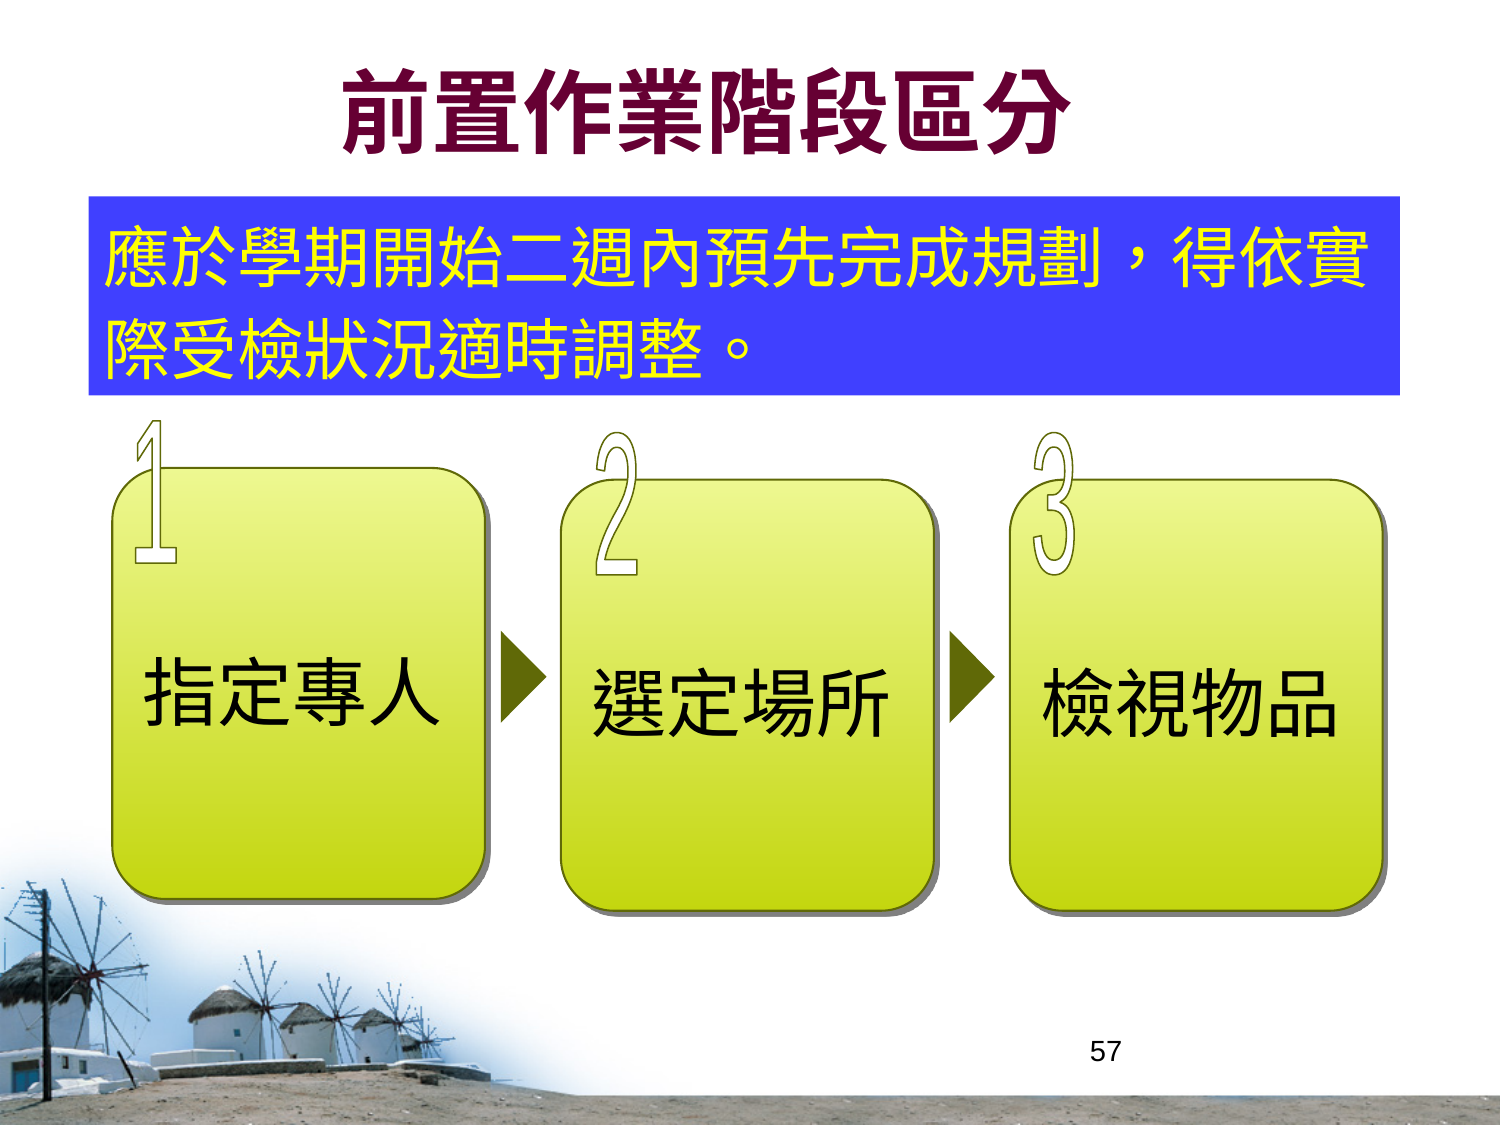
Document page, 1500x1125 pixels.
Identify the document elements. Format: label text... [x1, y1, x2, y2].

text_box [950, 633, 994, 721]
picture [0, 101, 1500, 1125]
text_box 1 [135, 420, 177, 564]
text_box 前置作業階段區分 [325, 31, 1089, 173]
text_box [501, 633, 546, 721]
text_box 3 [1033, 432, 1075, 575]
text_box 選定場所 [560, 479, 934, 911]
text_box 檢視物品 [1009, 479, 1383, 911]
text_box 2 [596, 432, 637, 575]
text_box 指定專人 [112, 467, 485, 899]
text_box [1074, 1024, 1426, 1103]
text_box 應於學期開始二週內預先完成規劃，得依實際受檢狀況適時調整。 [88, 196, 1400, 396]
